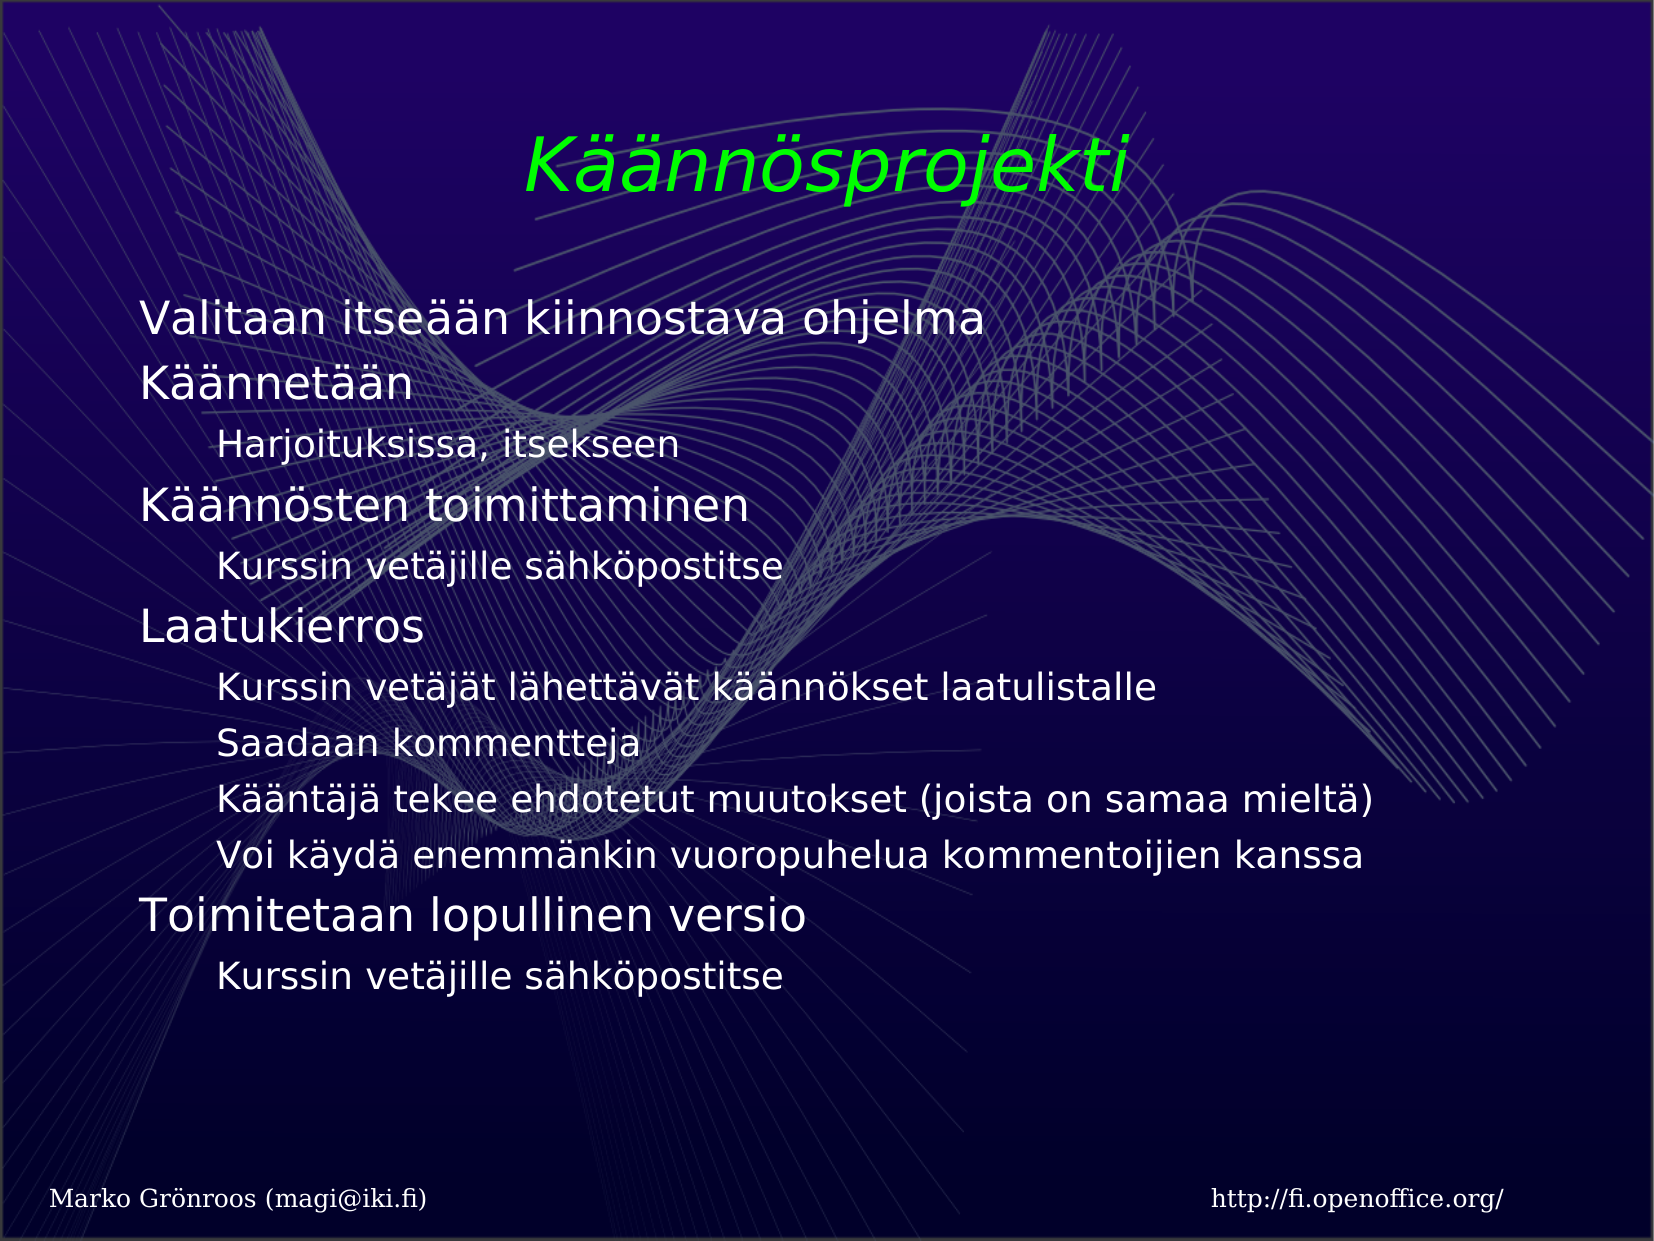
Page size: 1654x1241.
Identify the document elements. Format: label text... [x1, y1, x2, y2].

picture [0, 0, 1654, 1241]
title Käännösprojekti [121, 61, 1534, 269]
list Valitaan itseään kiinnostava ohjelma Käännetään Harjoituksissa, itsekseen Käännösten toimittaminen Kurssin vetäjille sähköpostitse Laatukierros Kurssin vetäjät lähettävät käännökset laatulistalle Saadaan kommentteja Kääntäjä tekee ehdotetut muutokset (joista on samaa mieltä) Voi käydä enemmänkin vuoropuhelua kommentoijien kanssa Toimitetaan lopullinen versio Kurssin vetäjille sähköpostitse [121, 291, 1534, 1166]
